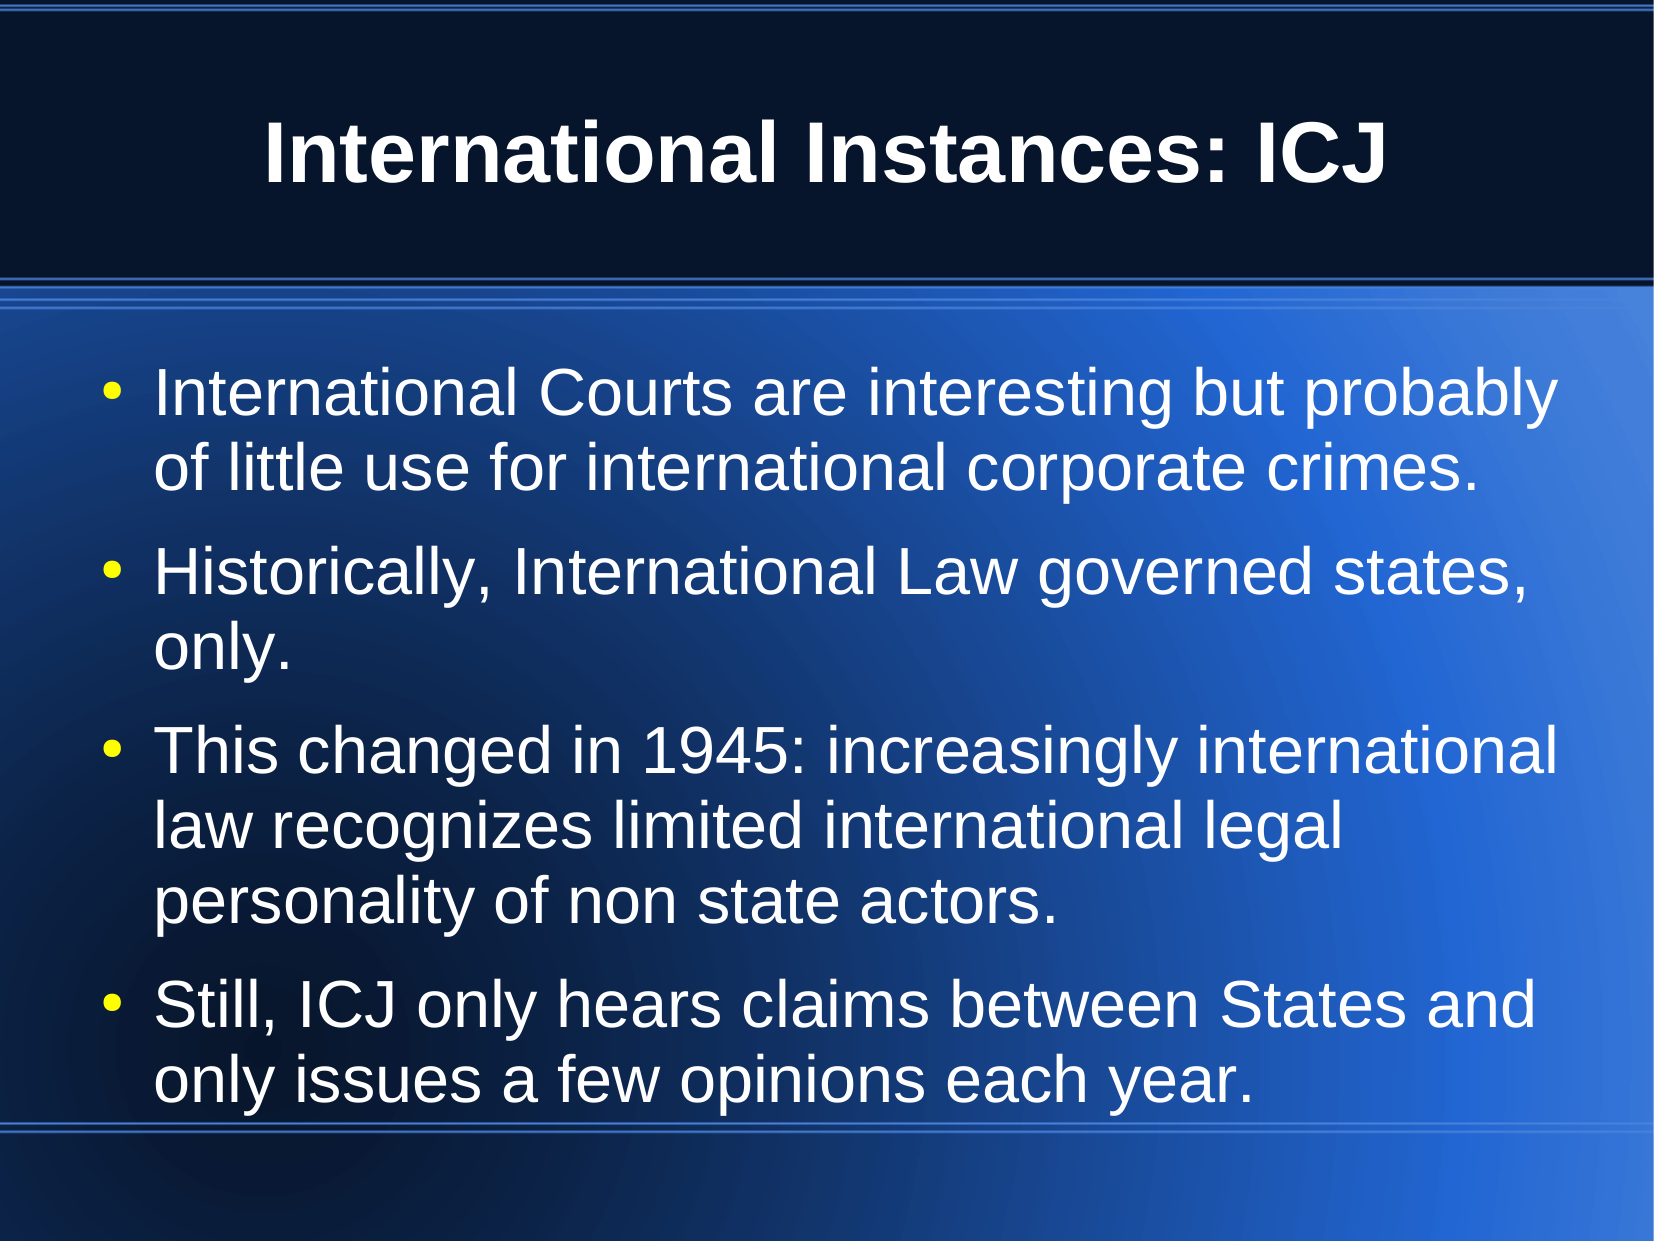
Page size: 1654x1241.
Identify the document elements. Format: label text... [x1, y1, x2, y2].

picture [0, 0, 1654, 1241]
title International Instances: ICJ [82, 49, 1571, 257]
list International Courts are interesting but probably of little use for international corporate crimes. Historically, International Law governed states, only. This changed in 1945: increasingly international law recognizes limited international legal personality of non state actors. Still, ICJ only hears claims between States and only issues a few opinions each year. [82, 355, 1571, 1221]
